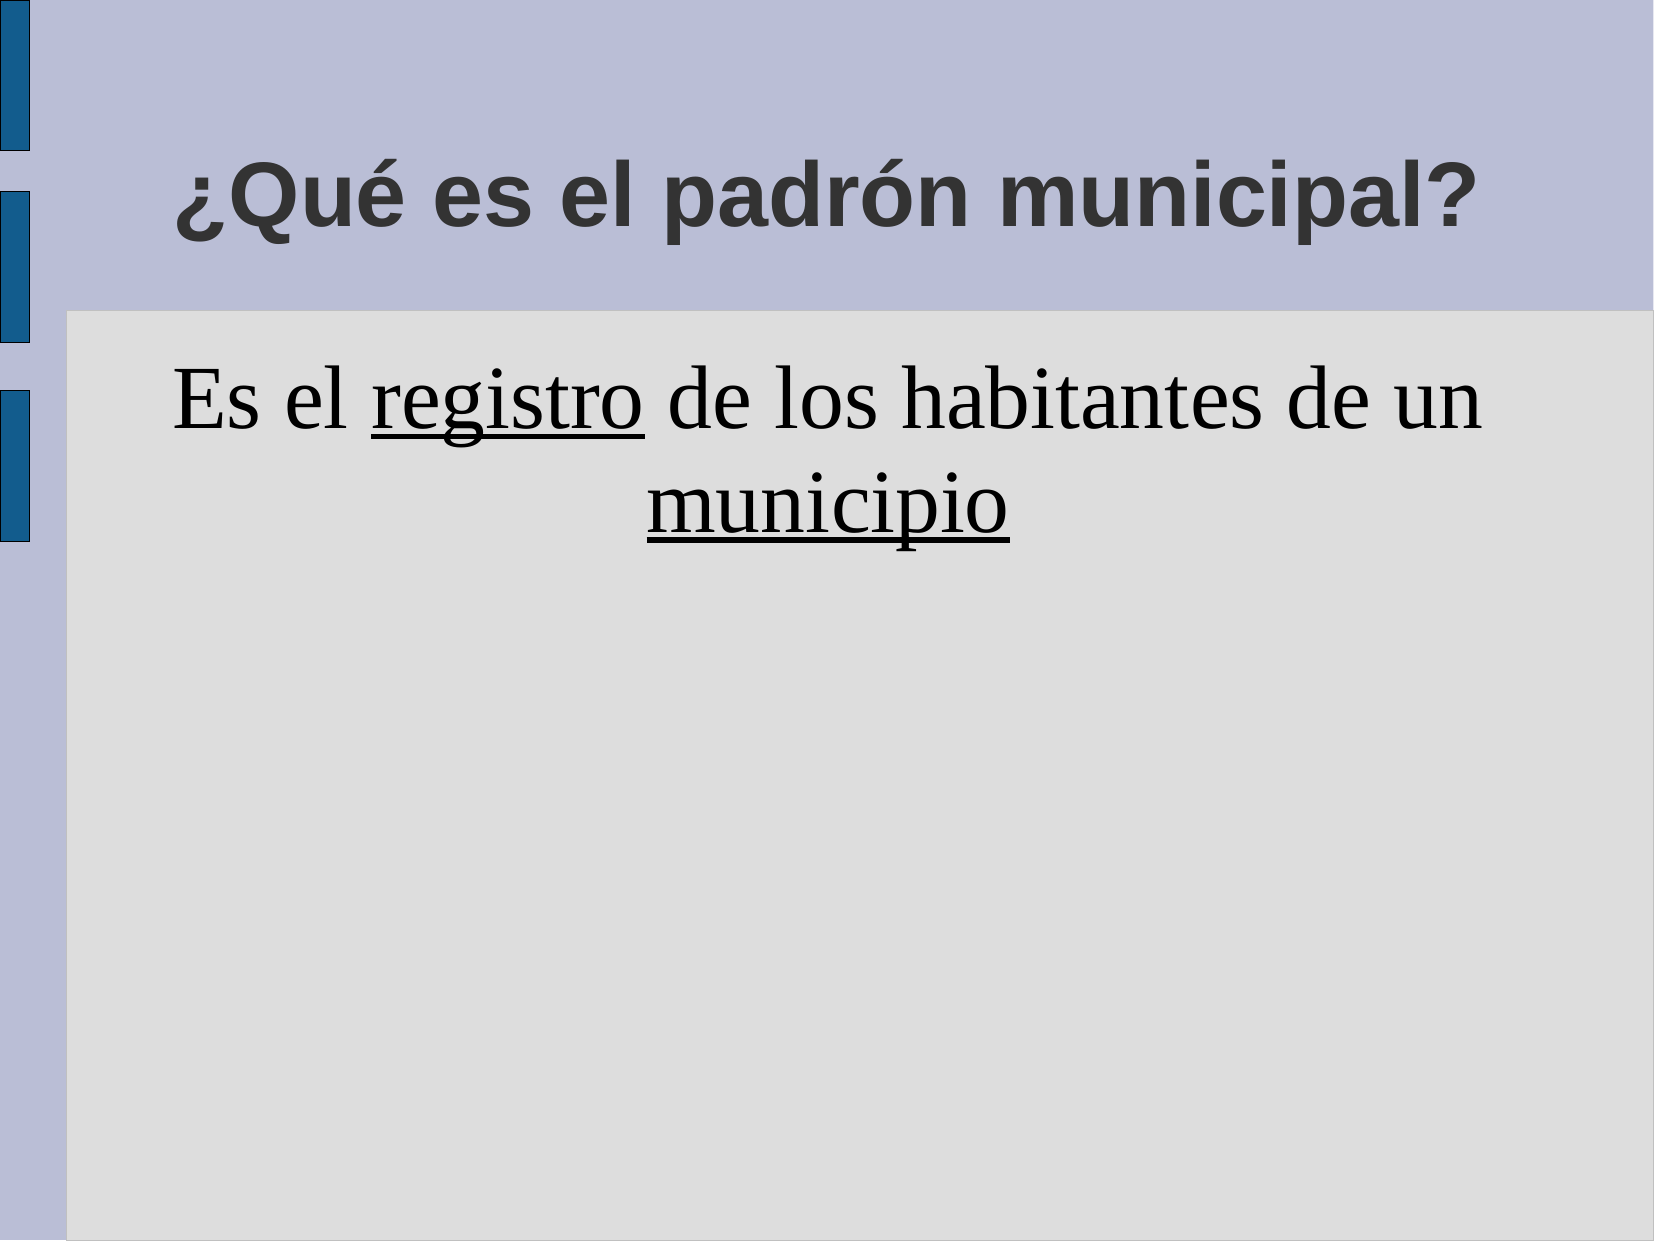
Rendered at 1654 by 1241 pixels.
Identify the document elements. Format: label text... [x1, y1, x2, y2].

chart [121, 344, 1534, 1127]
title ¿Qué es el padrón municipal? [121, 91, 1534, 299]
